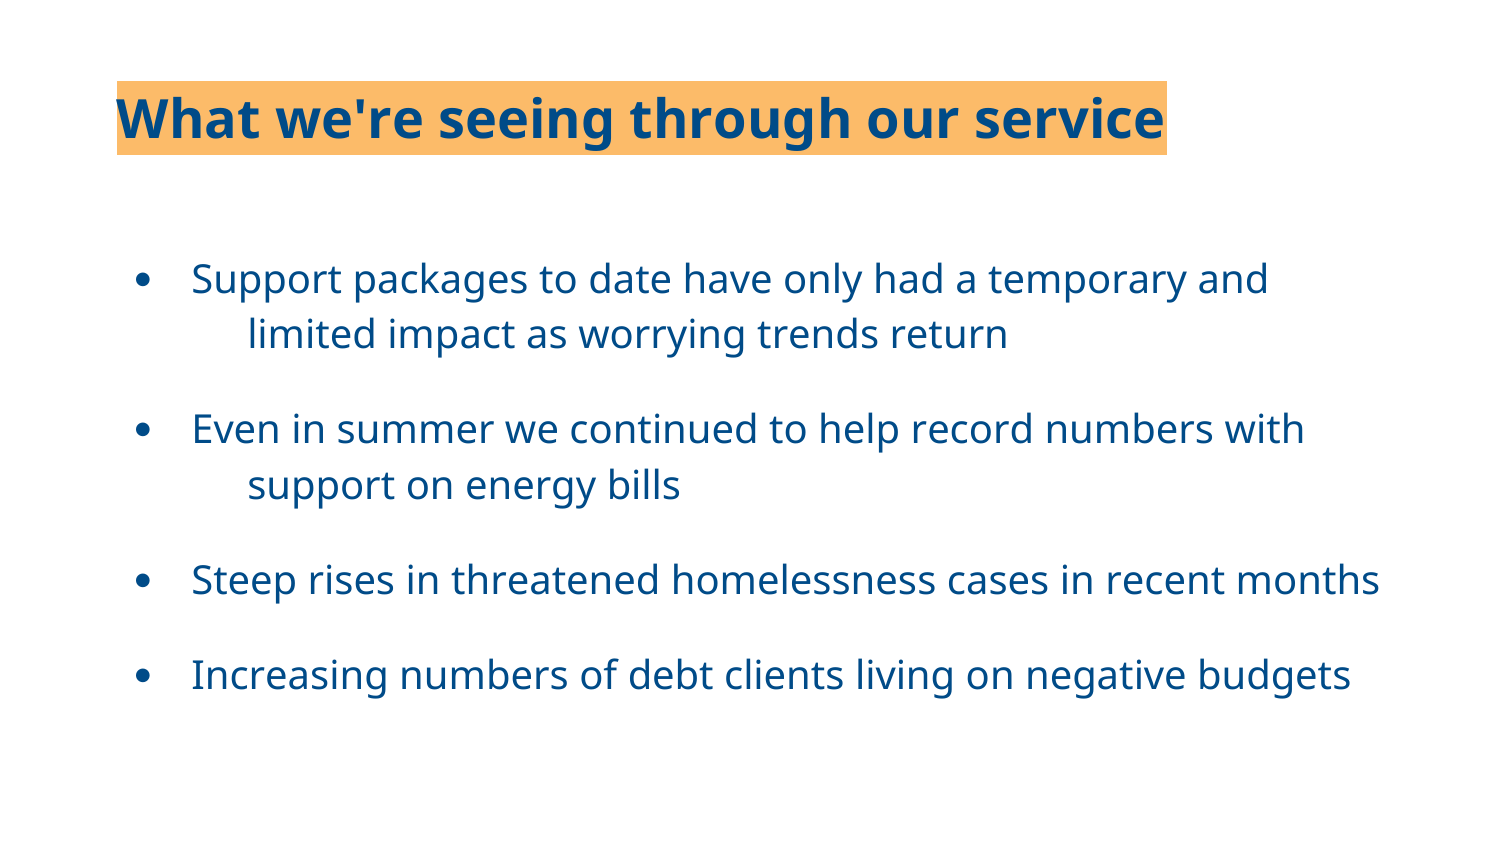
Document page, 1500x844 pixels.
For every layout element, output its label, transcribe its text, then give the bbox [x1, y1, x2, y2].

list Support packages to date have only had a temporary and limited impact as worrying trends return Even in summer we continued to help record numbers with support on energy bills Steep rises in threatened homelessness cases in recent months Increasing numbers of debt clients living on negative budgets [88, 143, 1412, 806]
title What we're seeing through our service [101, 69, 1399, 143]
